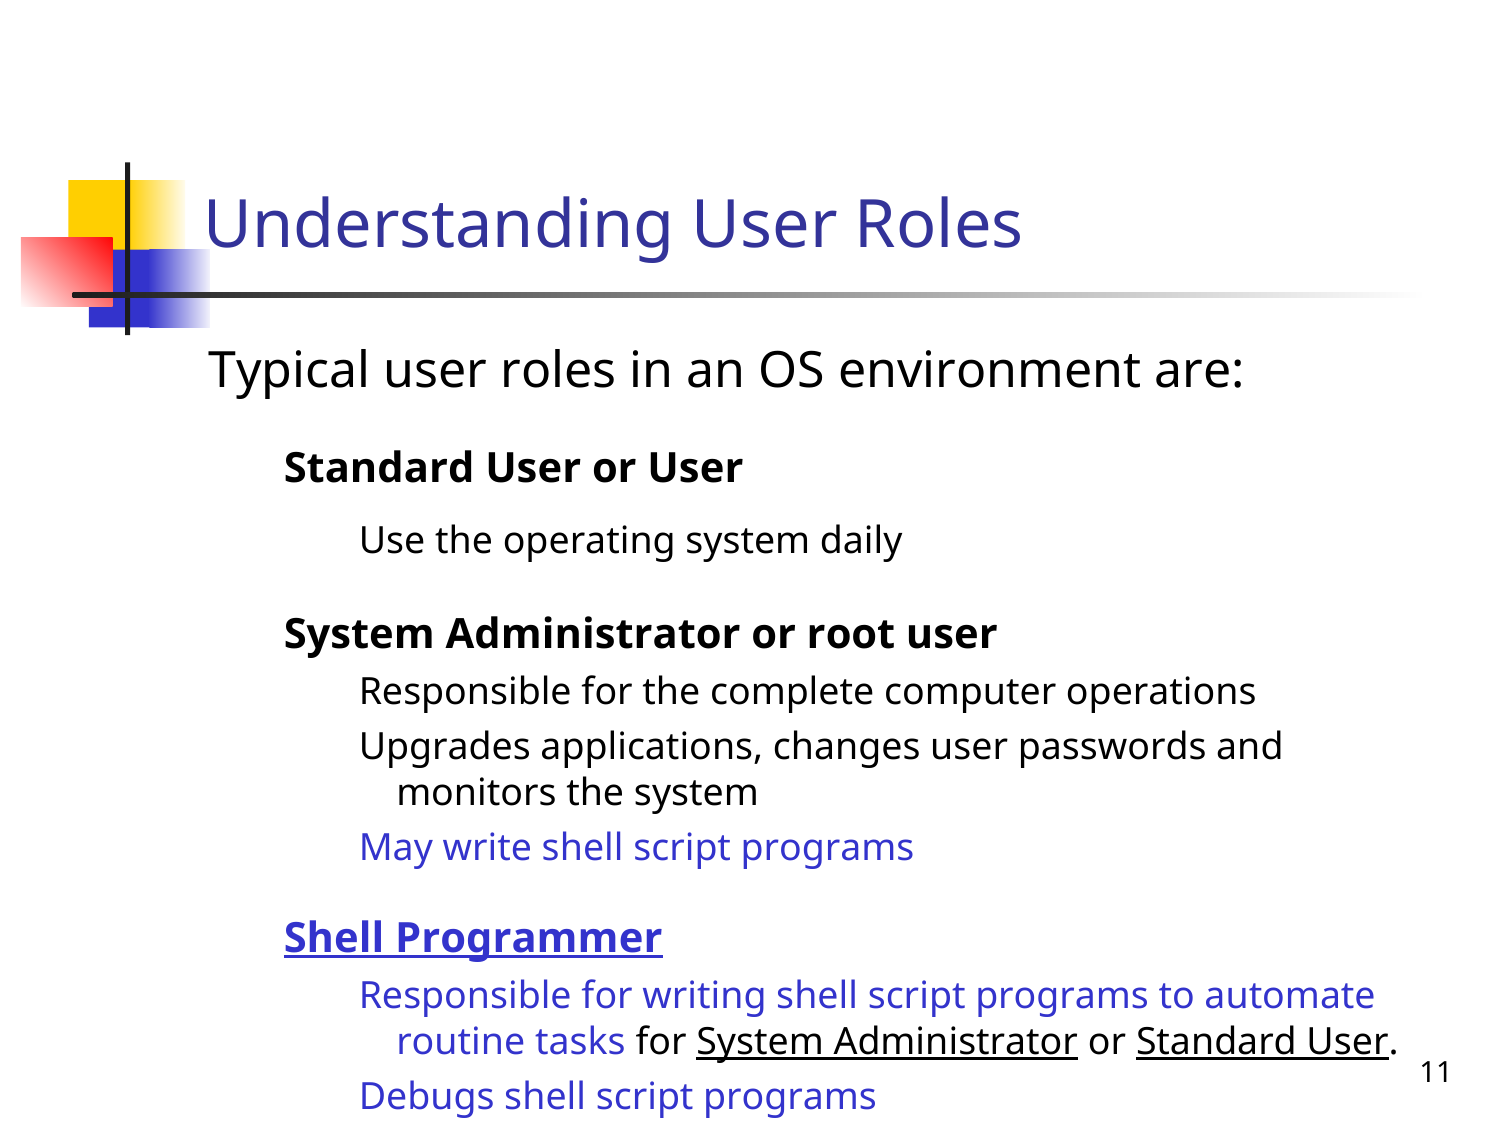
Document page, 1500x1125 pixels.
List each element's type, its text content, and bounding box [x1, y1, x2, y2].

title Understanding User Roles [188, 35, 1468, 276]
list Typical user roles in an OS environment are: Standard User or User Use the operating system daily System Administrator or root user Responsible for the complete computer operations Upgrades applications, changes user passwords and monitors the system May write shell script programs Shell Programmer Responsible for writing shell script programs to automate routine tasks for System Administrator or Standard User. Debugs shell script programs [193, 331, 1469, 1125]
